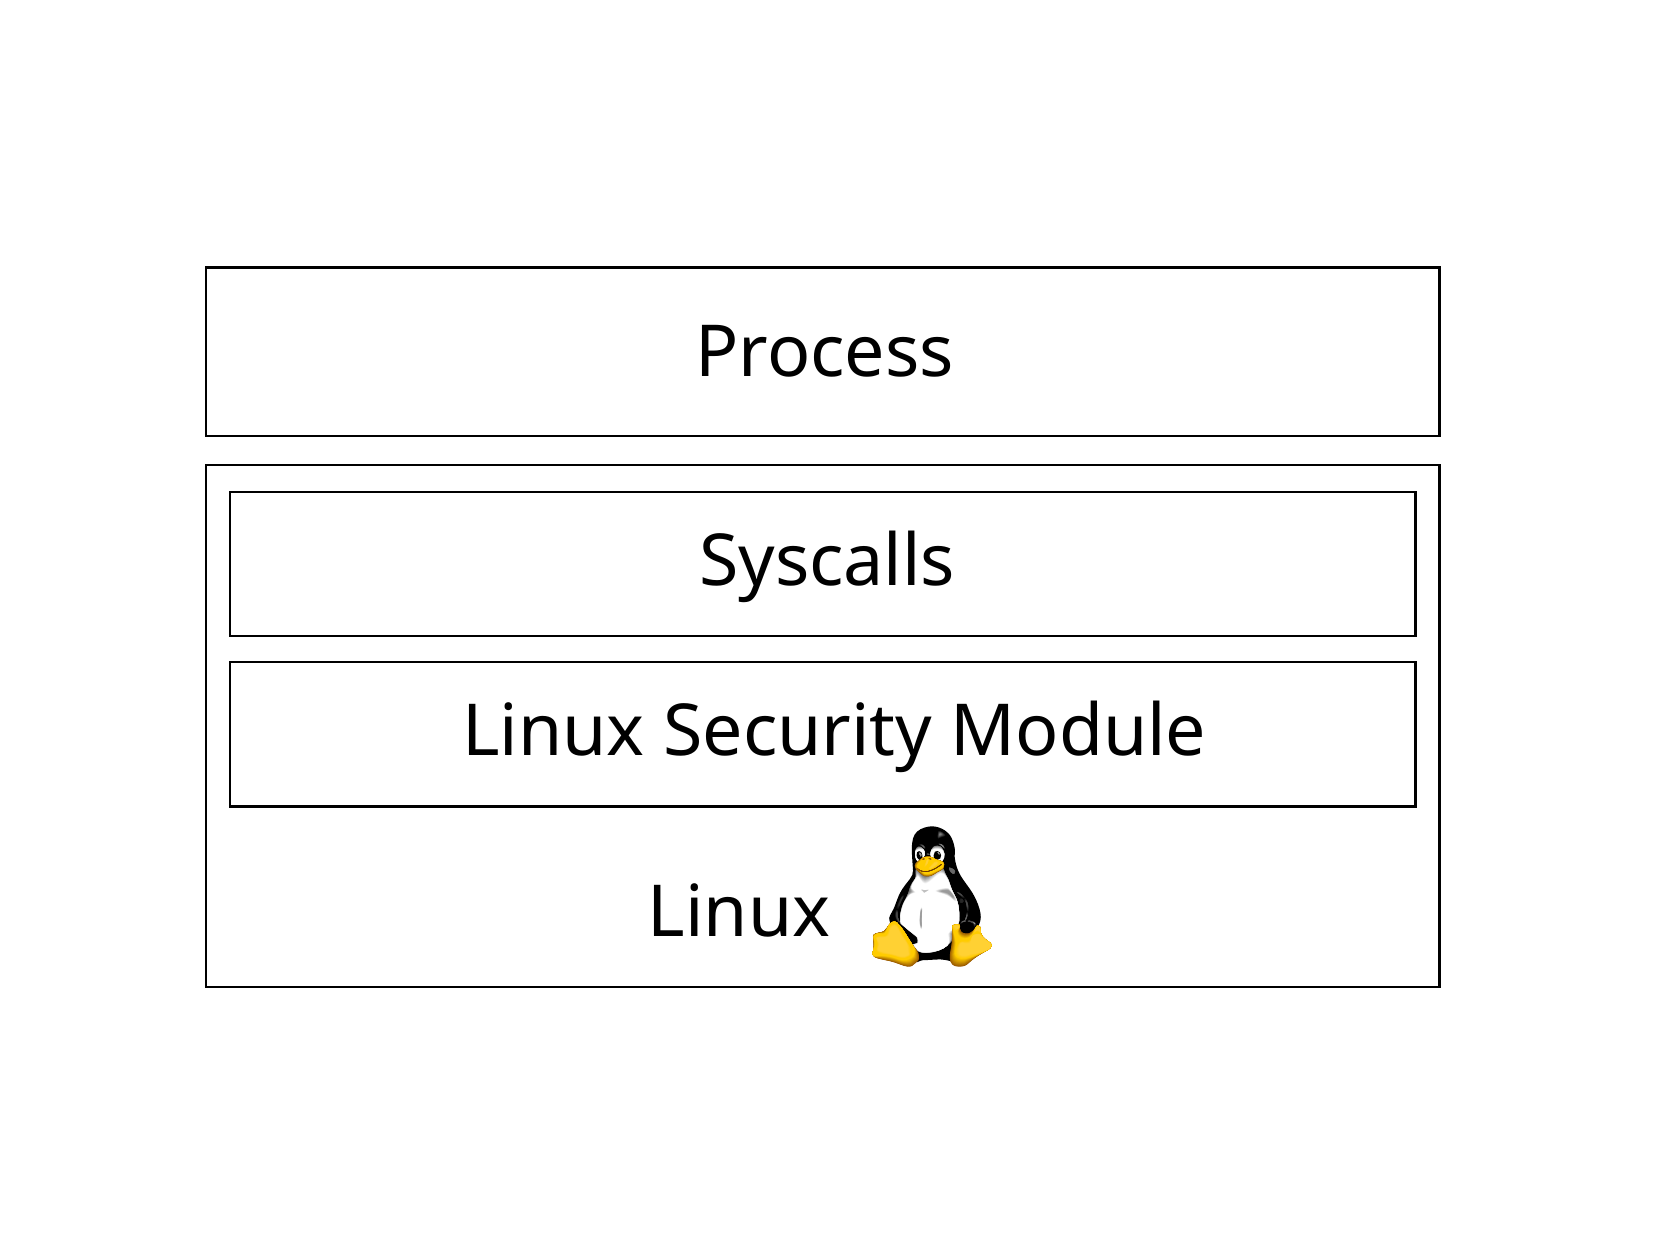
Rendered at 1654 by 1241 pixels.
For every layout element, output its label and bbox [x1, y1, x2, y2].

picture [159, 220, 1487, 1034]
